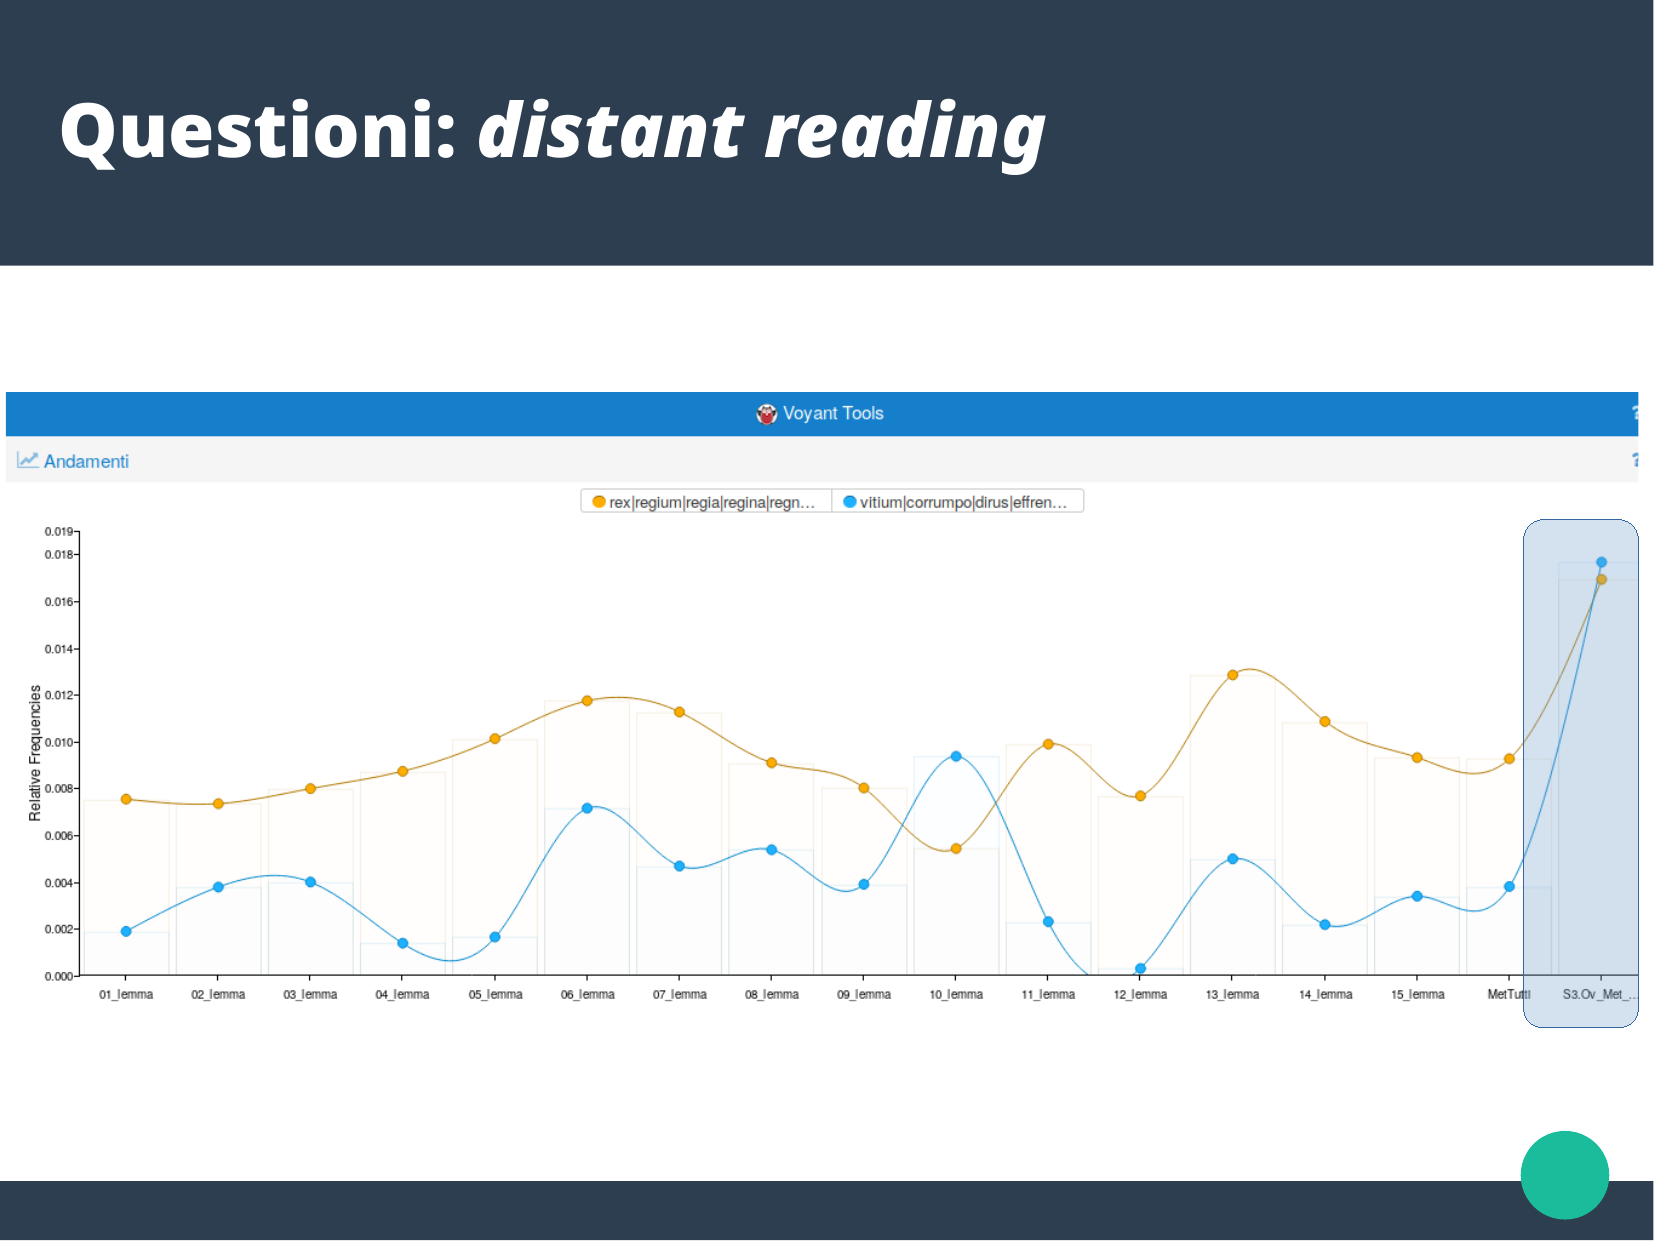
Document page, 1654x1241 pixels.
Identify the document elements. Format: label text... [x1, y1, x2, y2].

text_box [1523, 519, 1639, 1028]
picture [5, 392, 1639, 1007]
title Questioni: distant reading [59, 49, 1595, 207]
